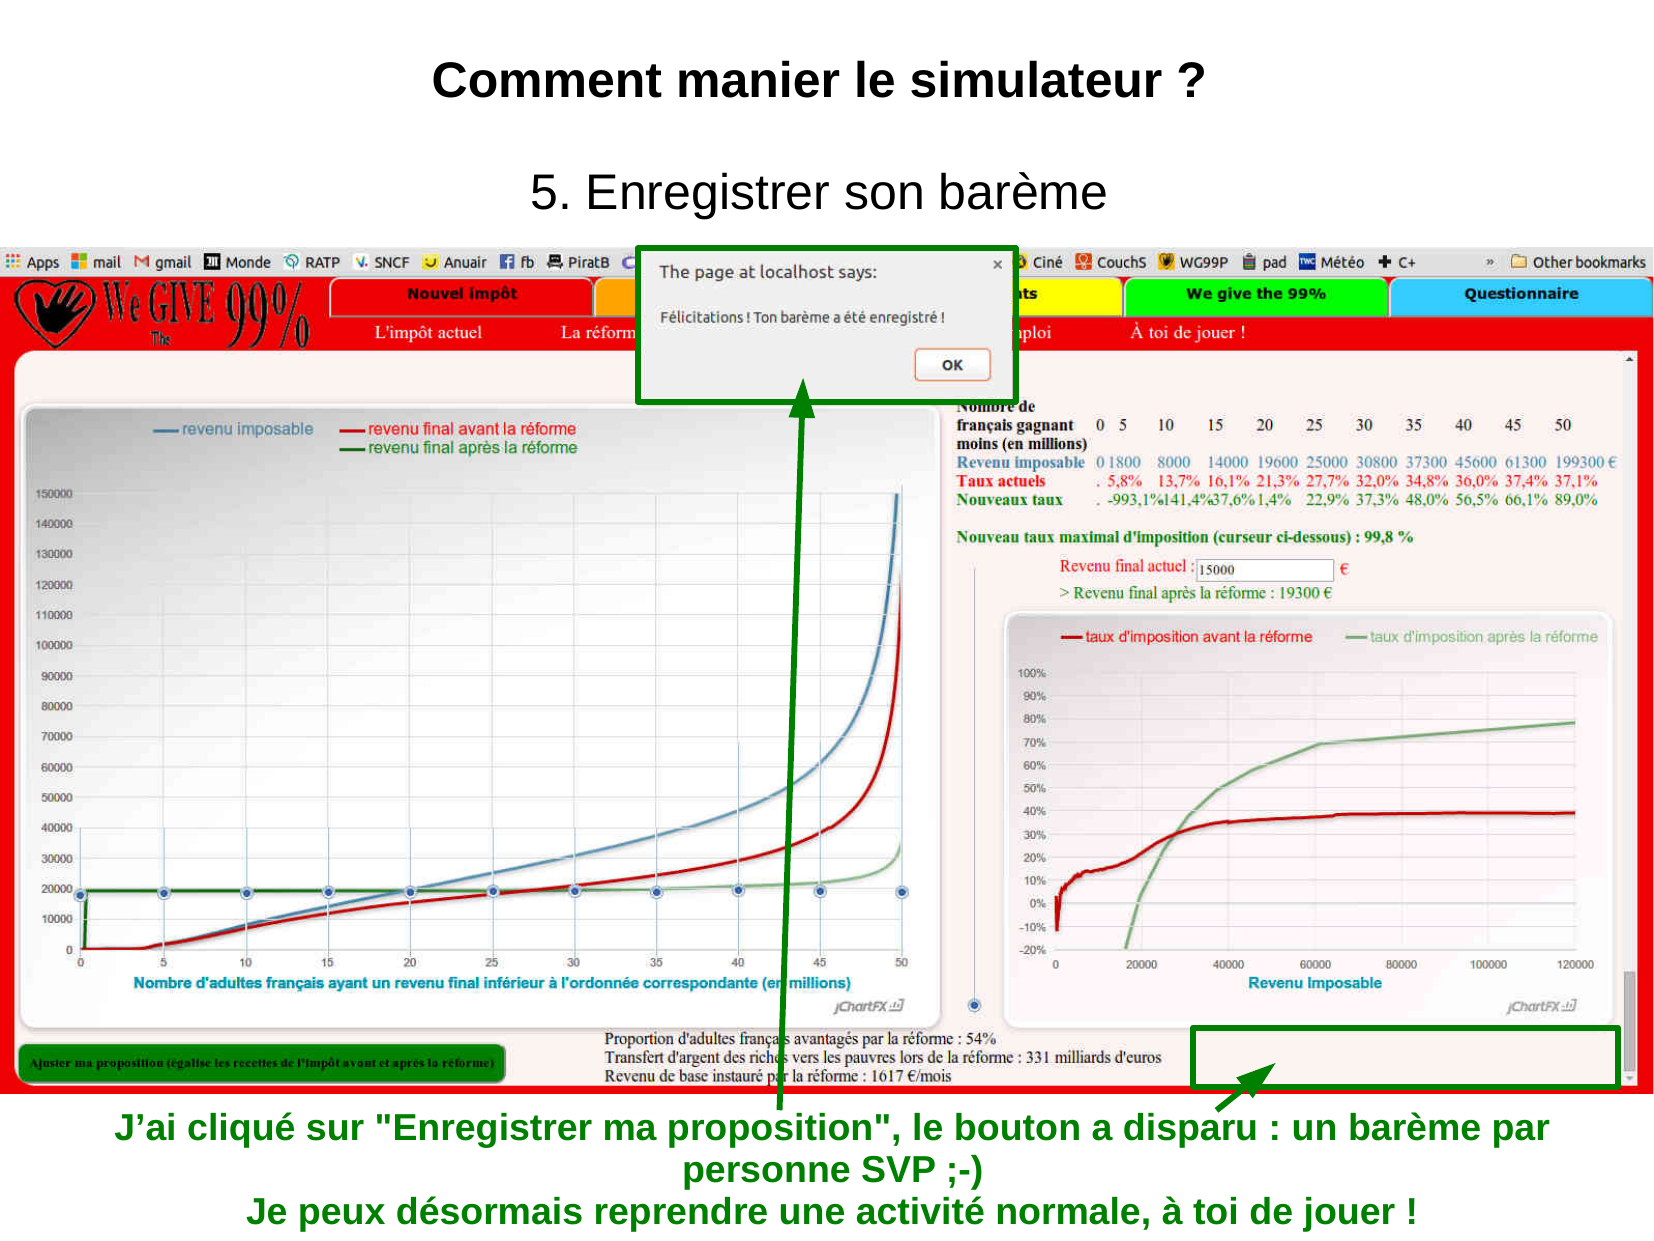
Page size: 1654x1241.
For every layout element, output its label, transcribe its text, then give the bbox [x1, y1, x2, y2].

picture [1196, 1031, 1615, 1084]
picture [784, 247, 1654, 1094]
picture [0, 247, 798, 1094]
text_box J’ai cliqué sur "Enregistrer ma proposition", le bouton a disparu : un barème par personne SVP ;-) Je peux désormais reprendre une activité normale, à toi de jouer ! [0, 1099, 1654, 1241]
picture [641, 251, 1013, 399]
text_box Comment manier le simulateur ? 5. Enregistrer son barème [315, 45, 1324, 229]
